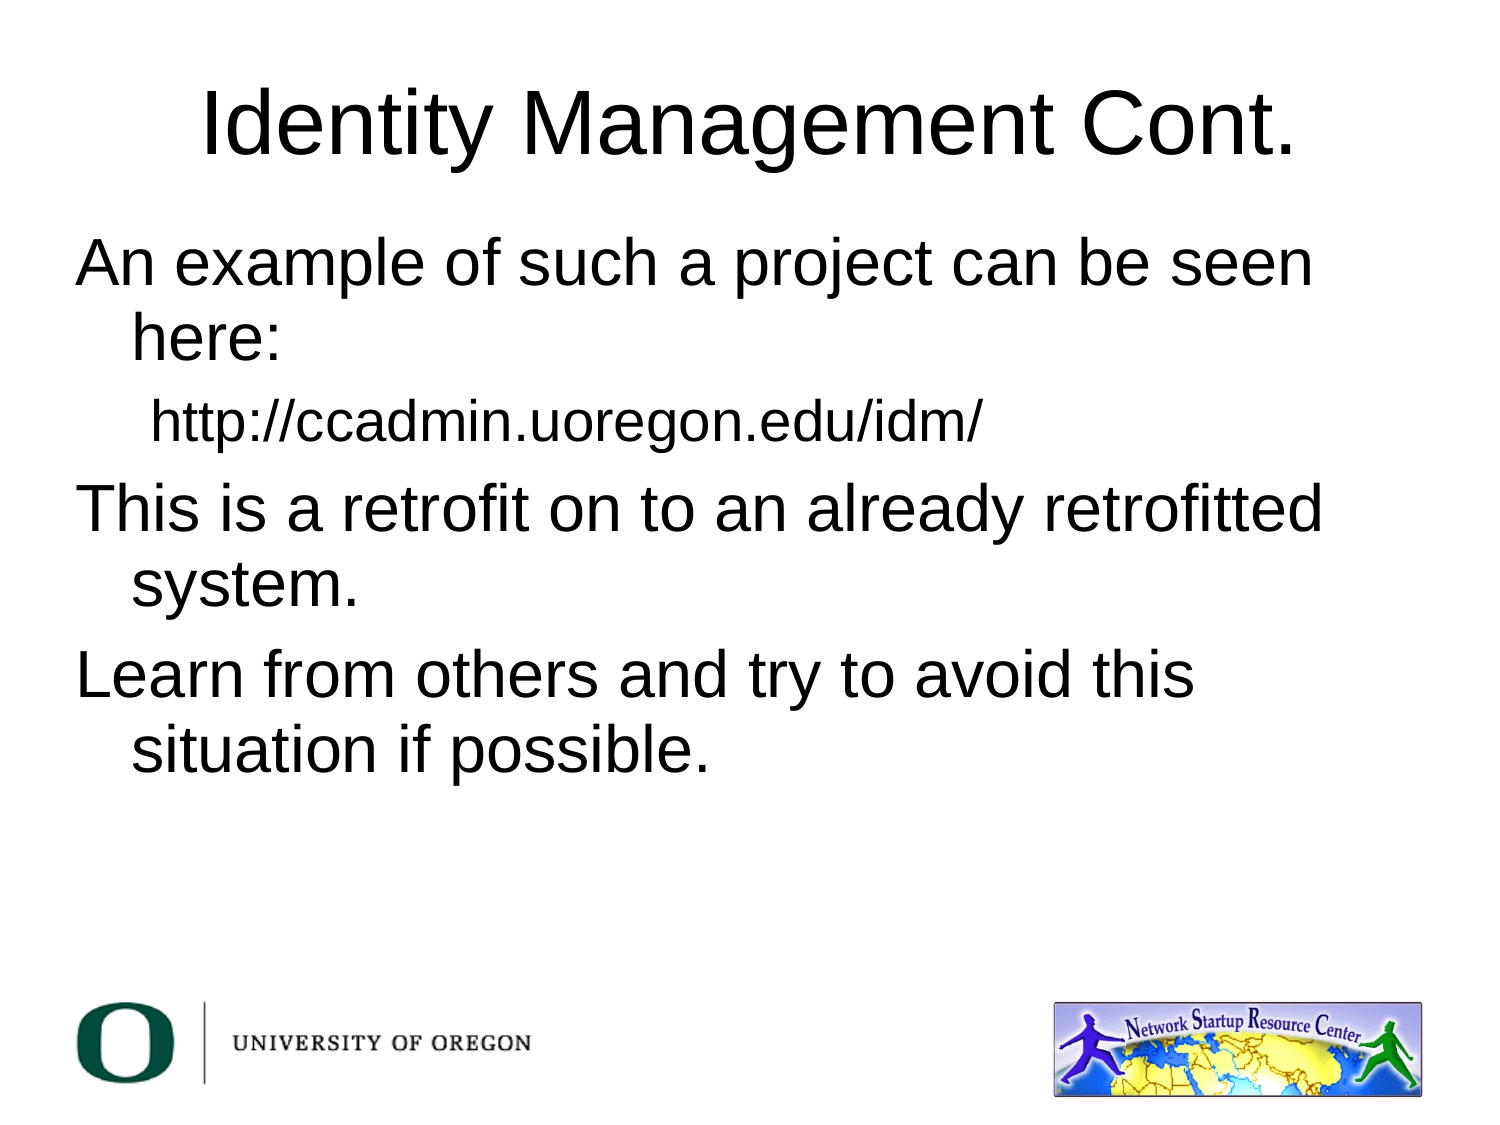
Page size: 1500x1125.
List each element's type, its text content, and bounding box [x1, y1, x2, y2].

list An example of such a project can be seen here: http://ccadmin.uoregon.edu/idm/ This is a retrofit on to an already retrofitted system. Learn from others and try to avoid this situation if possible. [75, 224, 1426, 948]
picture [1050, 999, 1426, 1100]
picture [62, 998, 546, 1088]
title Identity Management Cont. [75, 45, 1426, 201]
